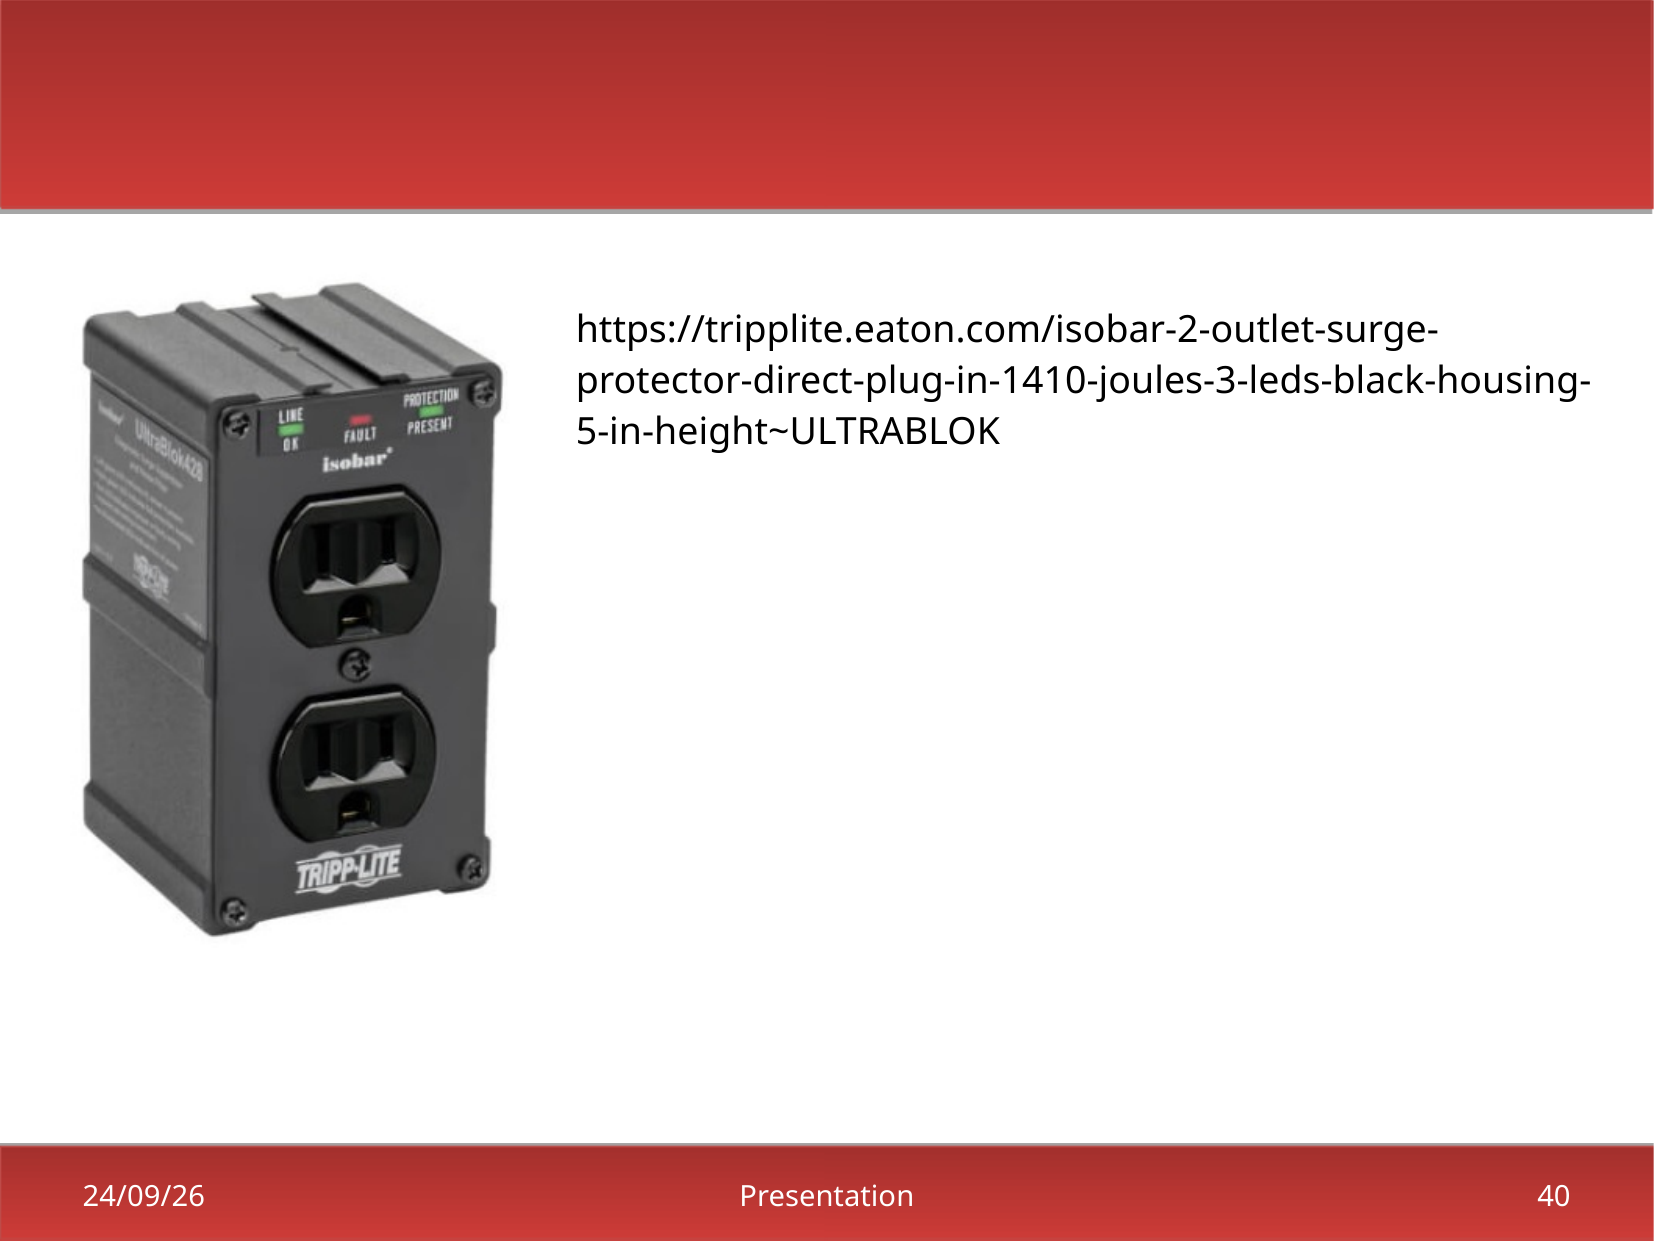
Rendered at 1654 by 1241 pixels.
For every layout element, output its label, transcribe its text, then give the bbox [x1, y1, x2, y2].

picture [59, 236, 520, 948]
picture [0, 1143, 1654, 1241]
picture [0, 0, 1654, 214]
text_box https://tripplite.eaton.com/isobar-2-outlet-surge-protector-direct-plug-in-1410-joules-3-leds-black-housing-5-in-height~ULTRABLOK [561, 295, 1625, 405]
